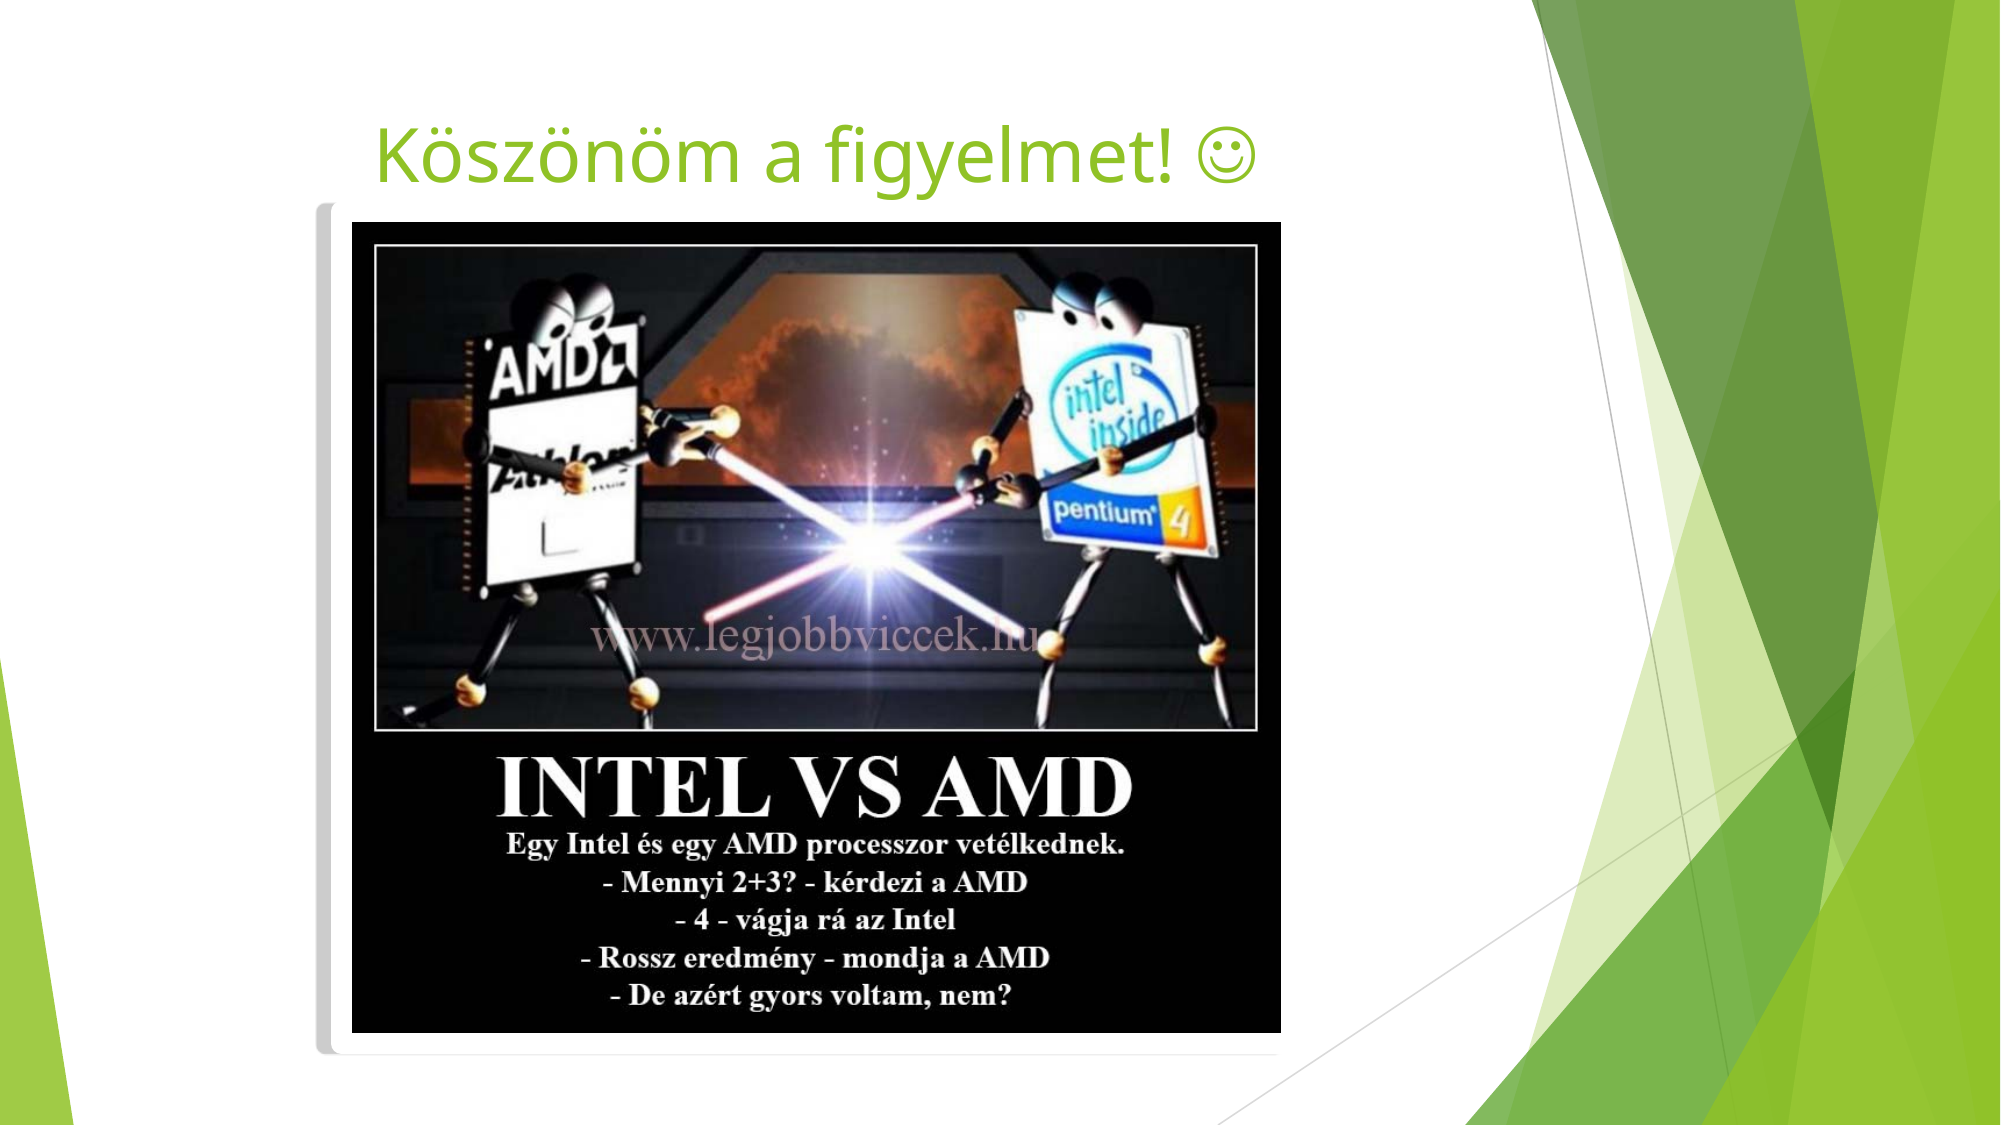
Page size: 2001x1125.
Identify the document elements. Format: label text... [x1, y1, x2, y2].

title Köszönöm a figyelmet!  [111, 99, 1522, 222]
picture [351, 221, 1281, 1034]
